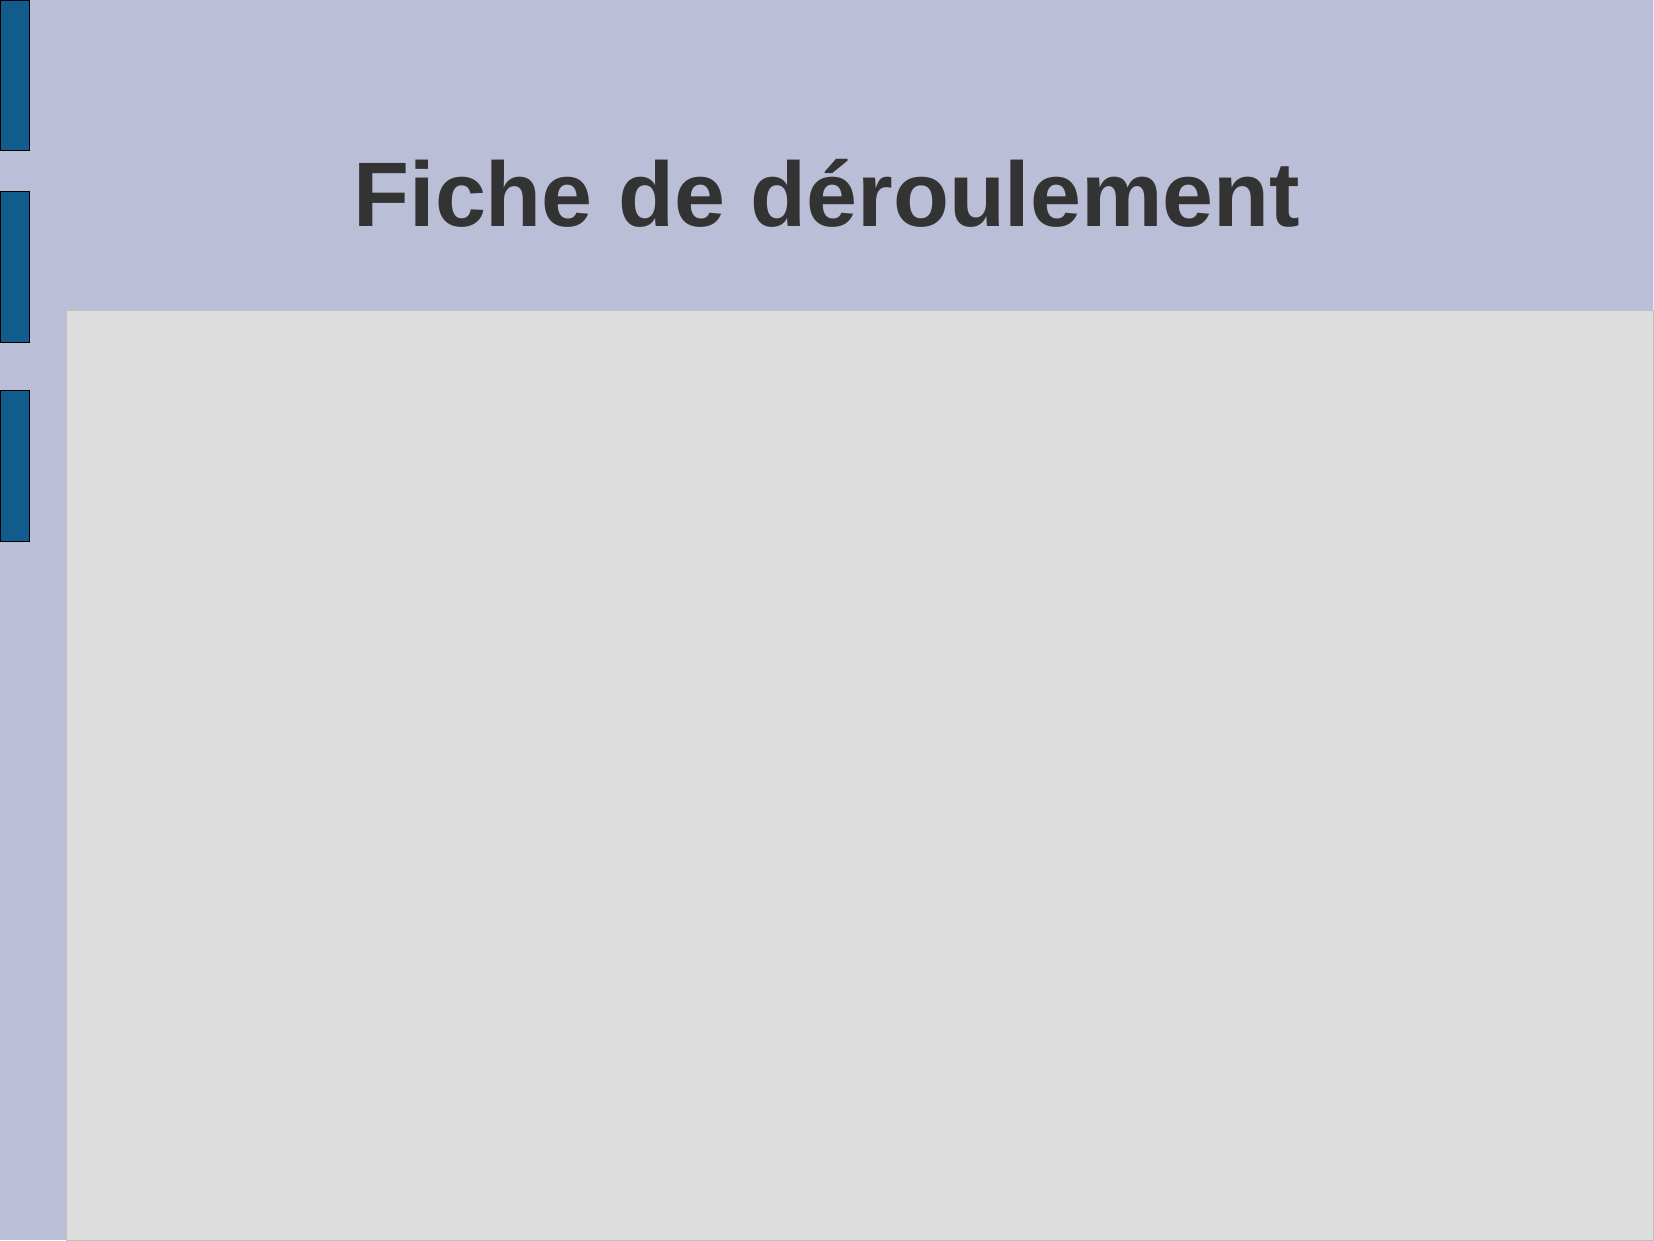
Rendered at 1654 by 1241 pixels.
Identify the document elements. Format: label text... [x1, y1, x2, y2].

title Fiche de déroulement [121, 98, 1534, 291]
